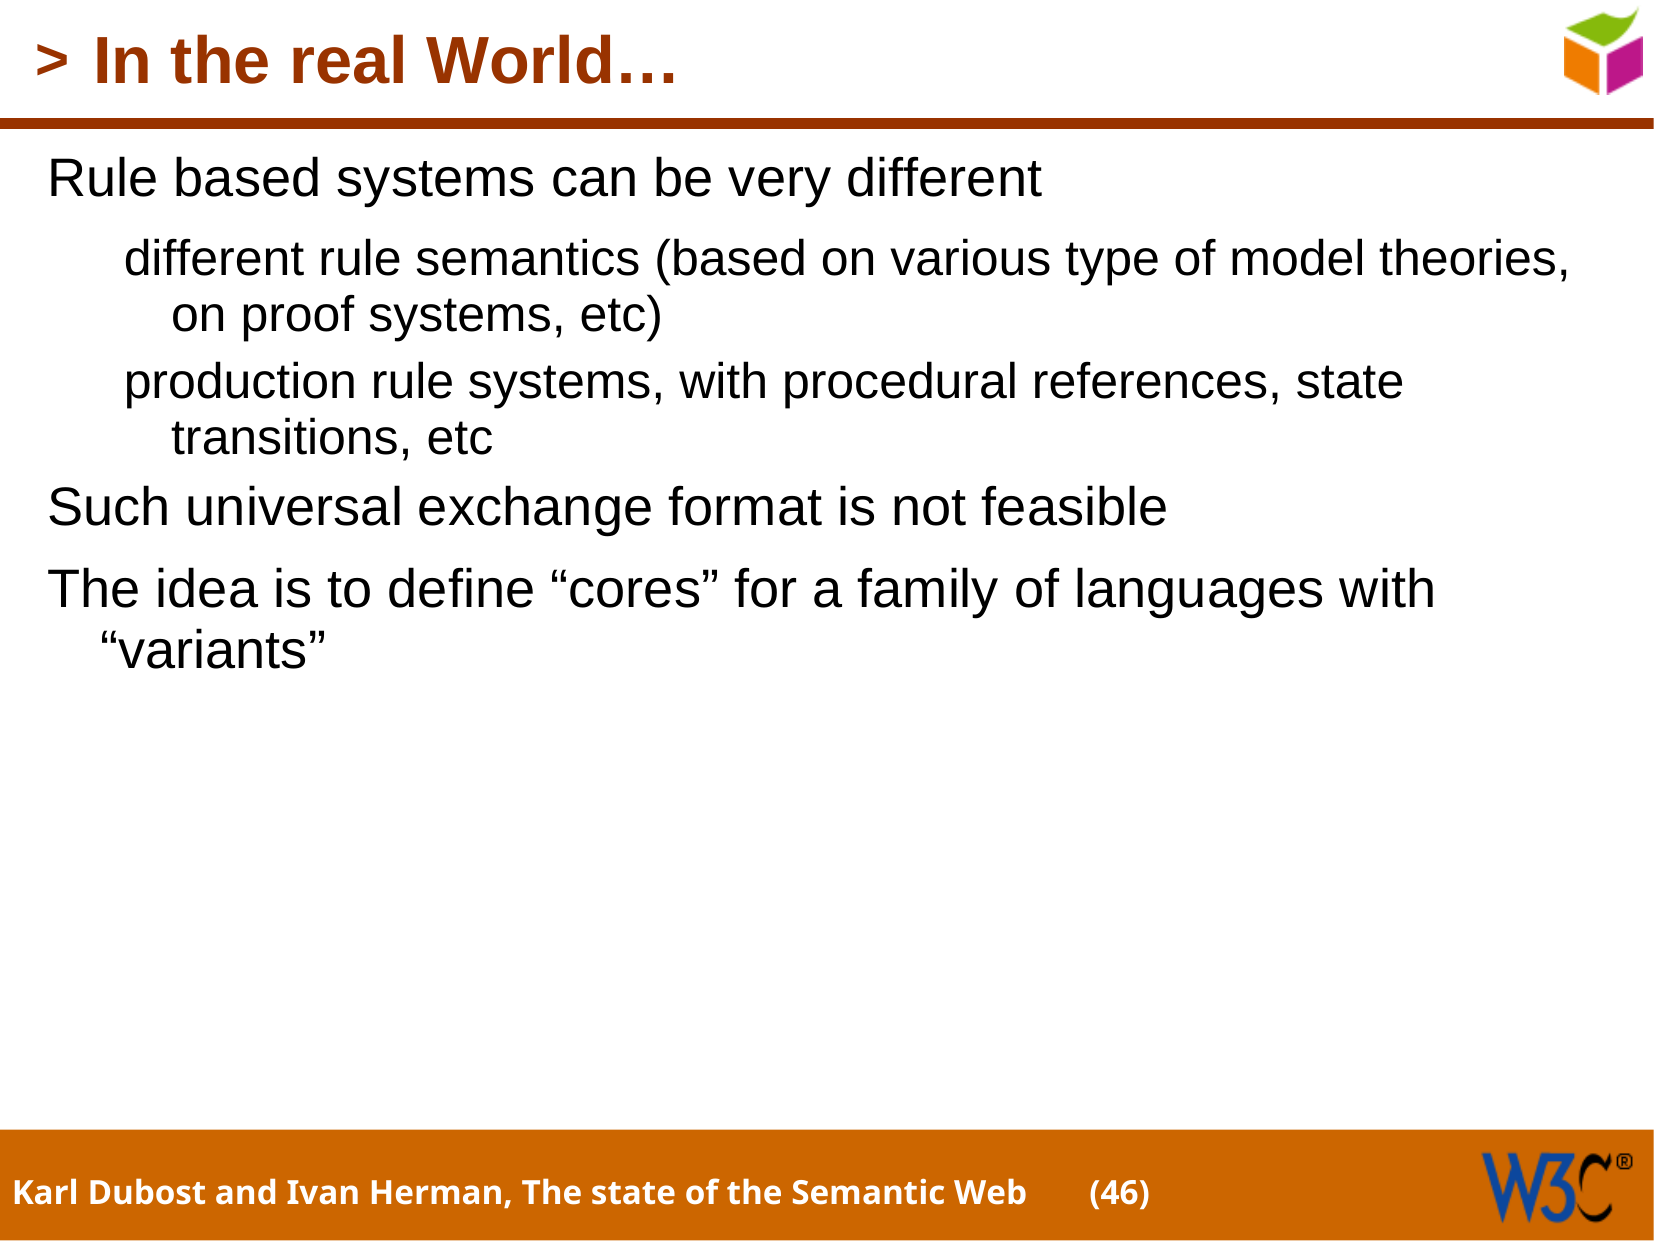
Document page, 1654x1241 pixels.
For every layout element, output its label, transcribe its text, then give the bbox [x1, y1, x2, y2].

picture [1477, 1149, 1639, 1228]
title In the real World… [93, 0, 1493, 119]
picture [1564, 5, 1643, 95]
list Rule based systems can be very different different rule semantics (based on various type of model theories, on proof systems, etc) production rule systems, with procedural references, state transitions, etc Such universal exchange format is not feasible The idea is to define “cores” for a family of languages with “variants” [29, 147, 1624, 1119]
